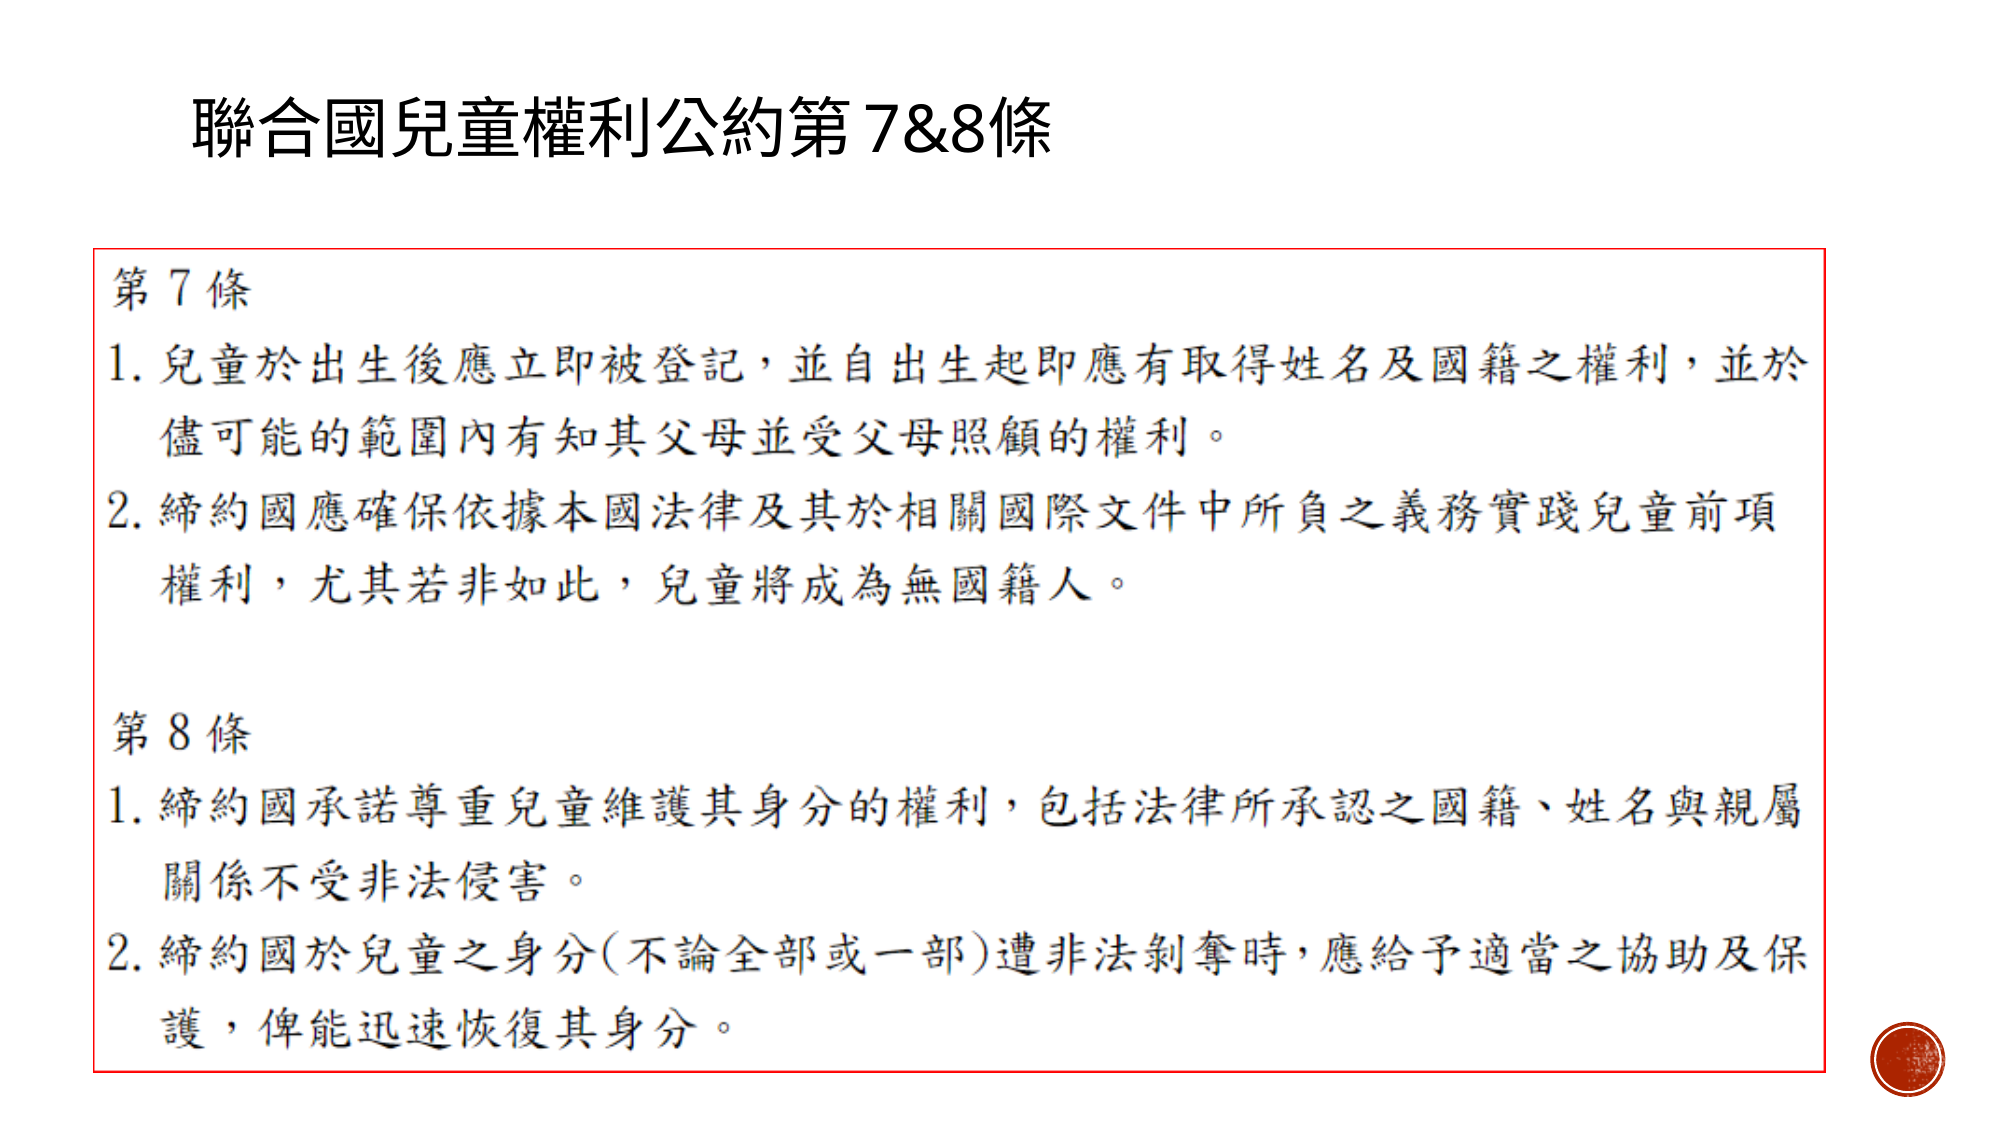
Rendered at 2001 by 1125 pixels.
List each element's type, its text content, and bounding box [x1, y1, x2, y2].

picture [93, 248, 1826, 1073]
title 聯合國兒童權利公約第7&8條 [175, 79, 1826, 176]
